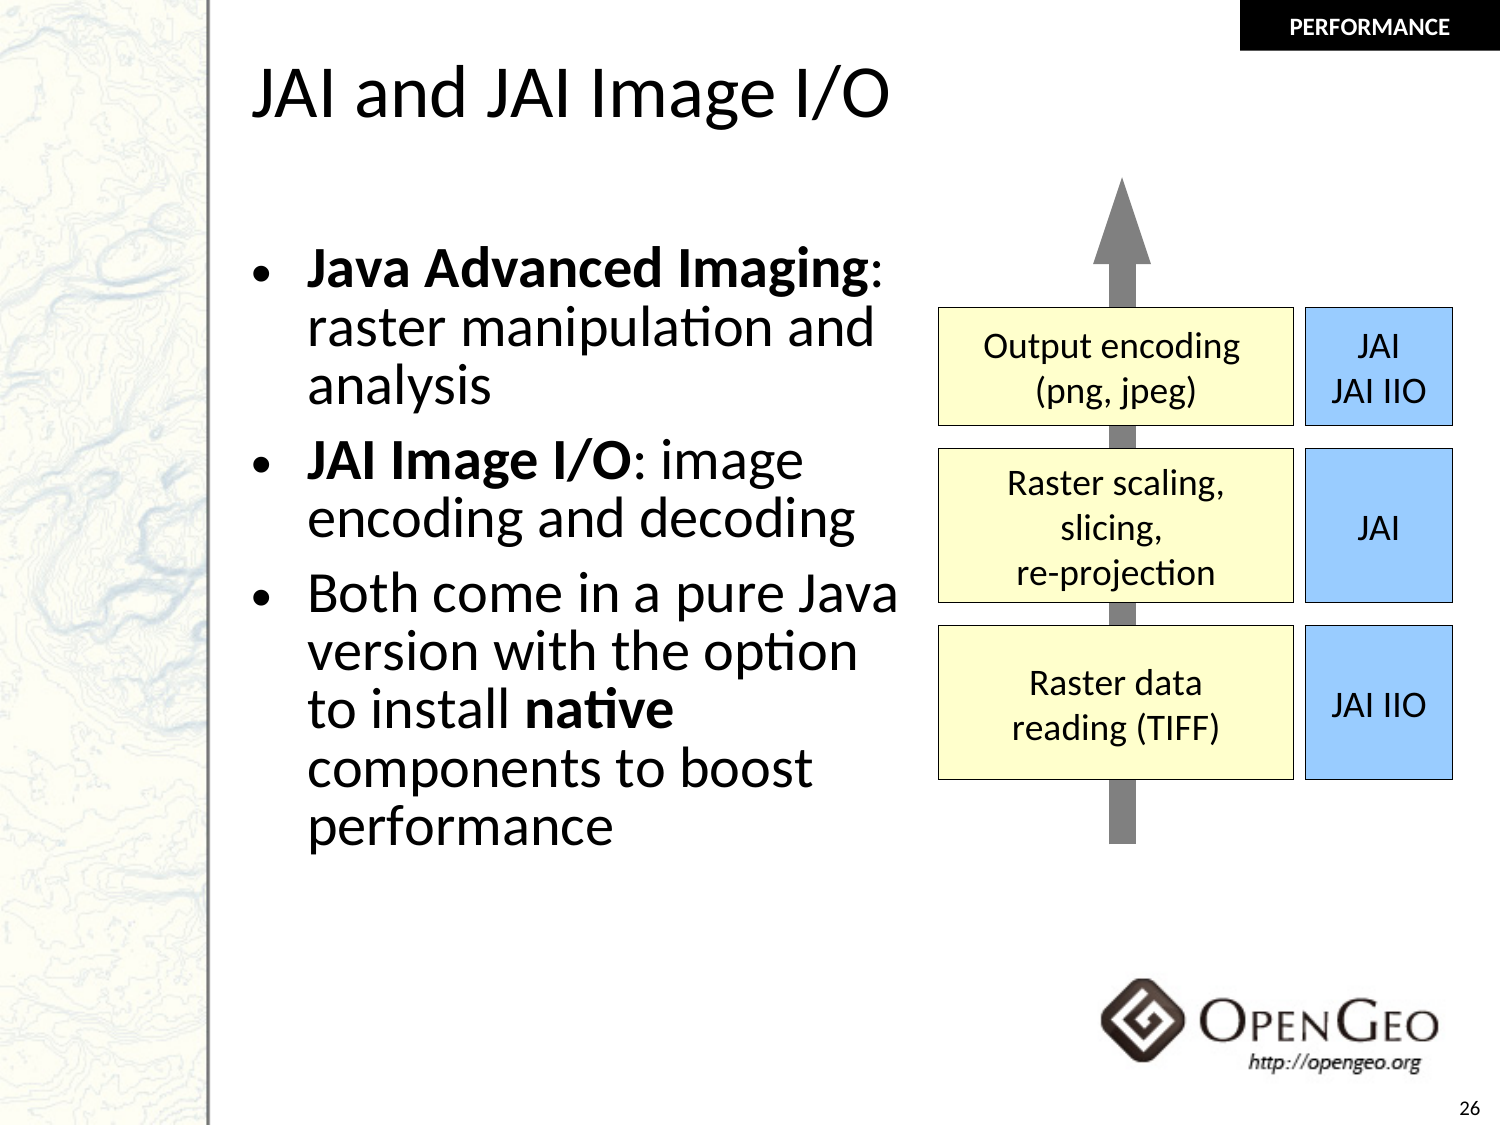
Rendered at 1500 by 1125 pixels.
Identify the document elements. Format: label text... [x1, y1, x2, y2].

text_box Raster scaling, slicing, re-projection [938, 448, 1294, 603]
picture [0, 0, 1500, 1125]
text_box JAI [1305, 448, 1453, 603]
title JAI and JAI Image I/O [236, 13, 1426, 185]
text_box Raster data reading (TIFF) [938, 625, 1294, 780]
text_box PERFORMANCE [1240, 0, 1500, 51]
text_box JAI JAI IIO [1305, 307, 1453, 426]
text_box JAI IIO [1305, 625, 1453, 780]
text_box Output encoding (png, jpeg) [938, 307, 1294, 426]
list Java Advanced Imaging: raster manipulation and analysis JAI Image I/O: image encoding and decoding Both come in a pure Java version with the option to install native components to boost performance [236, 236, 916, 1063]
